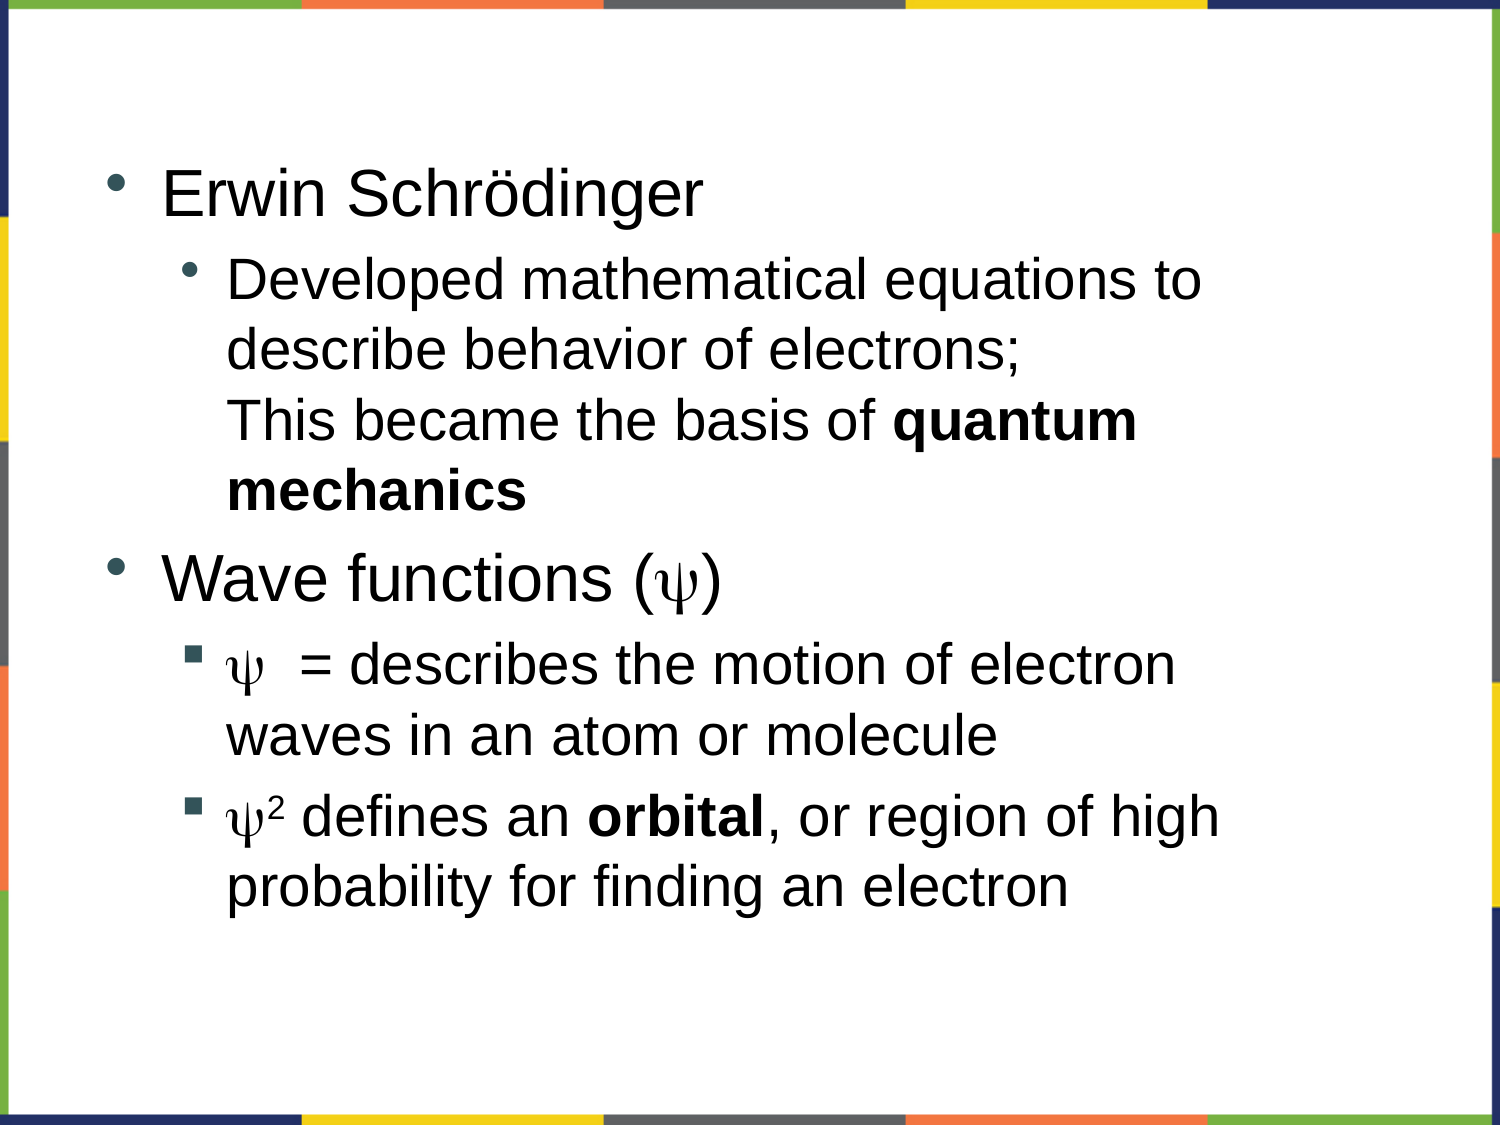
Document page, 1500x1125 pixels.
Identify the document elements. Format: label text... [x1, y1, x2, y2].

picture [0, 0, 1500, 1125]
list Erwin Schrödinger Developed mathematical equations to describe behavior of electrons; This became the basis of quantum mechanics Wave functions ()  = describes the motion of electron waves in an atom or molecule 2 defines an orbital, or region of high probability for finding an electron [90, 142, 1366, 856]
